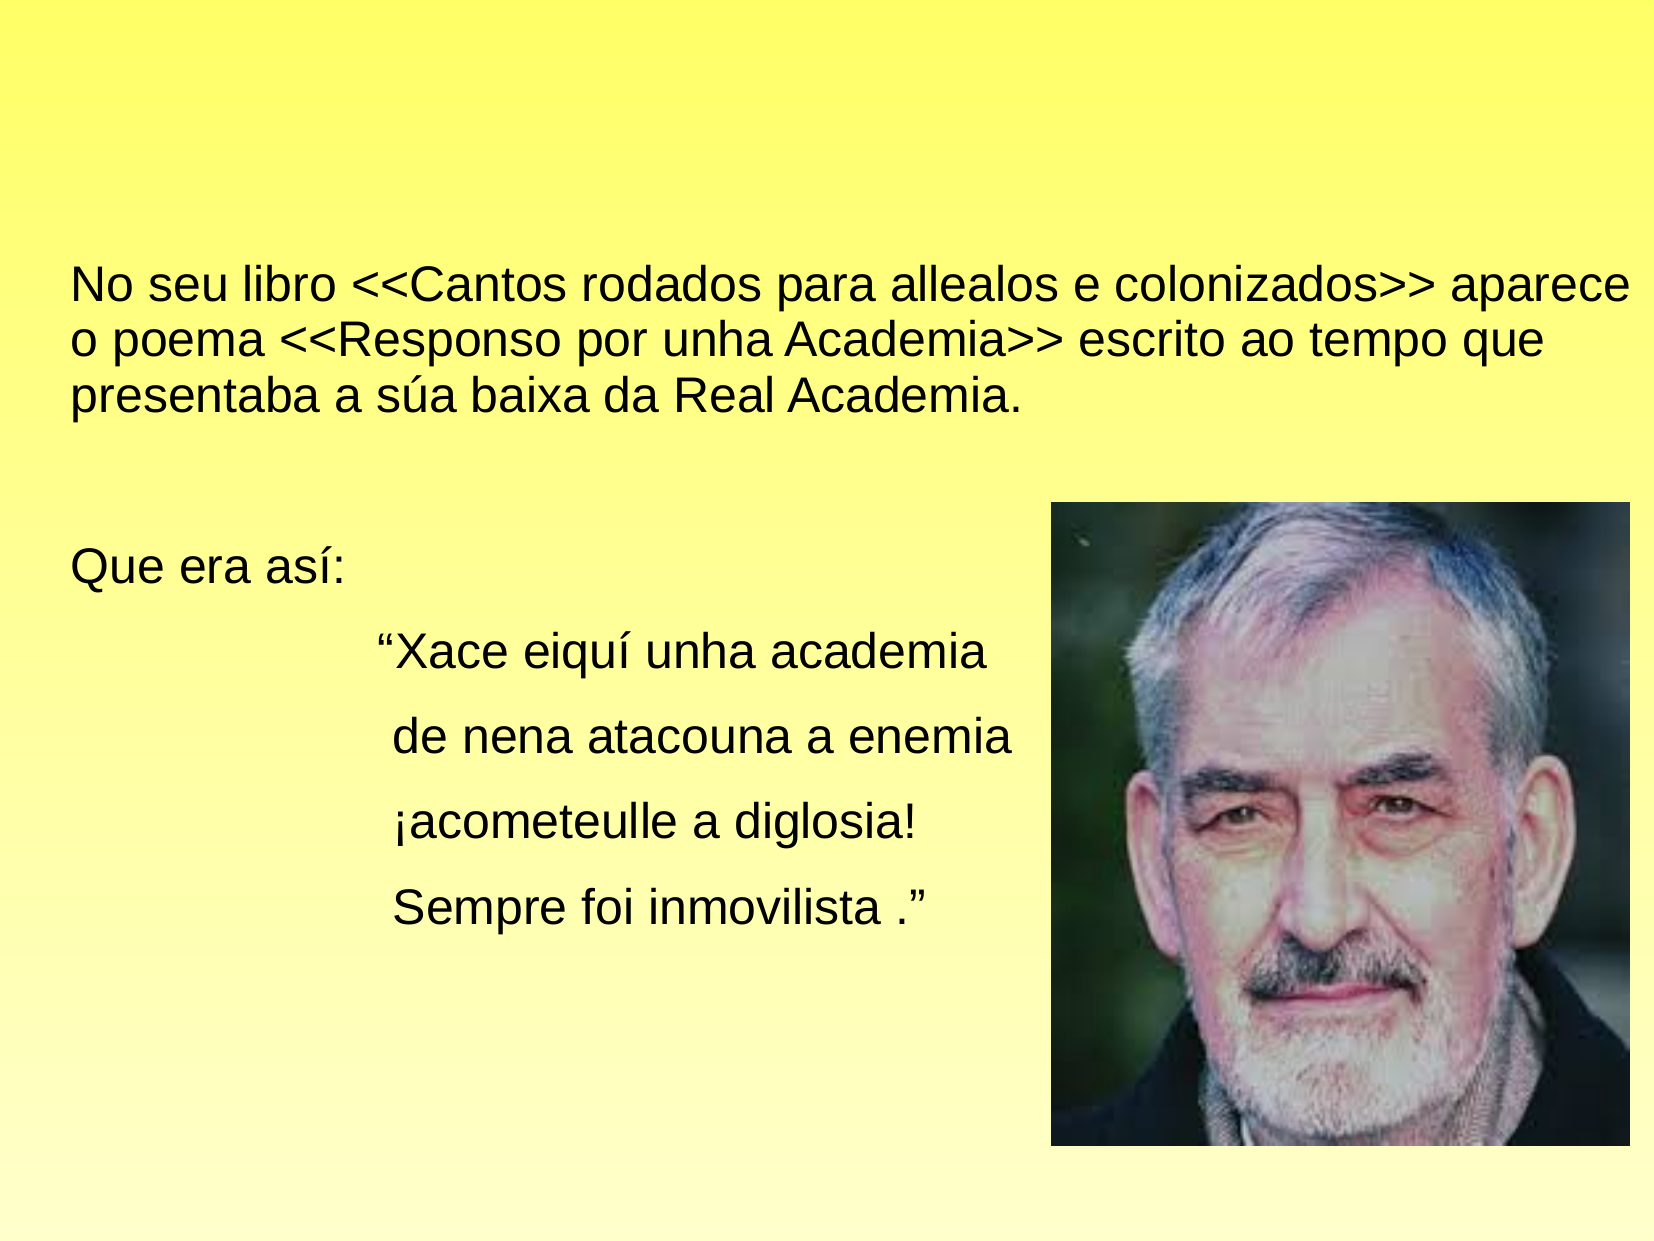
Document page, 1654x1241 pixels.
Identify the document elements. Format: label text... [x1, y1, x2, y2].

list No seu libro <<Cantos rodados para allealos e colonizados>> aparece o poema <<Responso por unha Academia>> escrito ao tempo que presentaba a súa baixa da Real Academia. Que era así: “Xace eiquí unha academia de nena atacouna a enemia ¡acometeulle a diglosia! Sempre foi inmovilista .” [0, 0, 1654, 1241]
picture [1051, 502, 1630, 1146]
